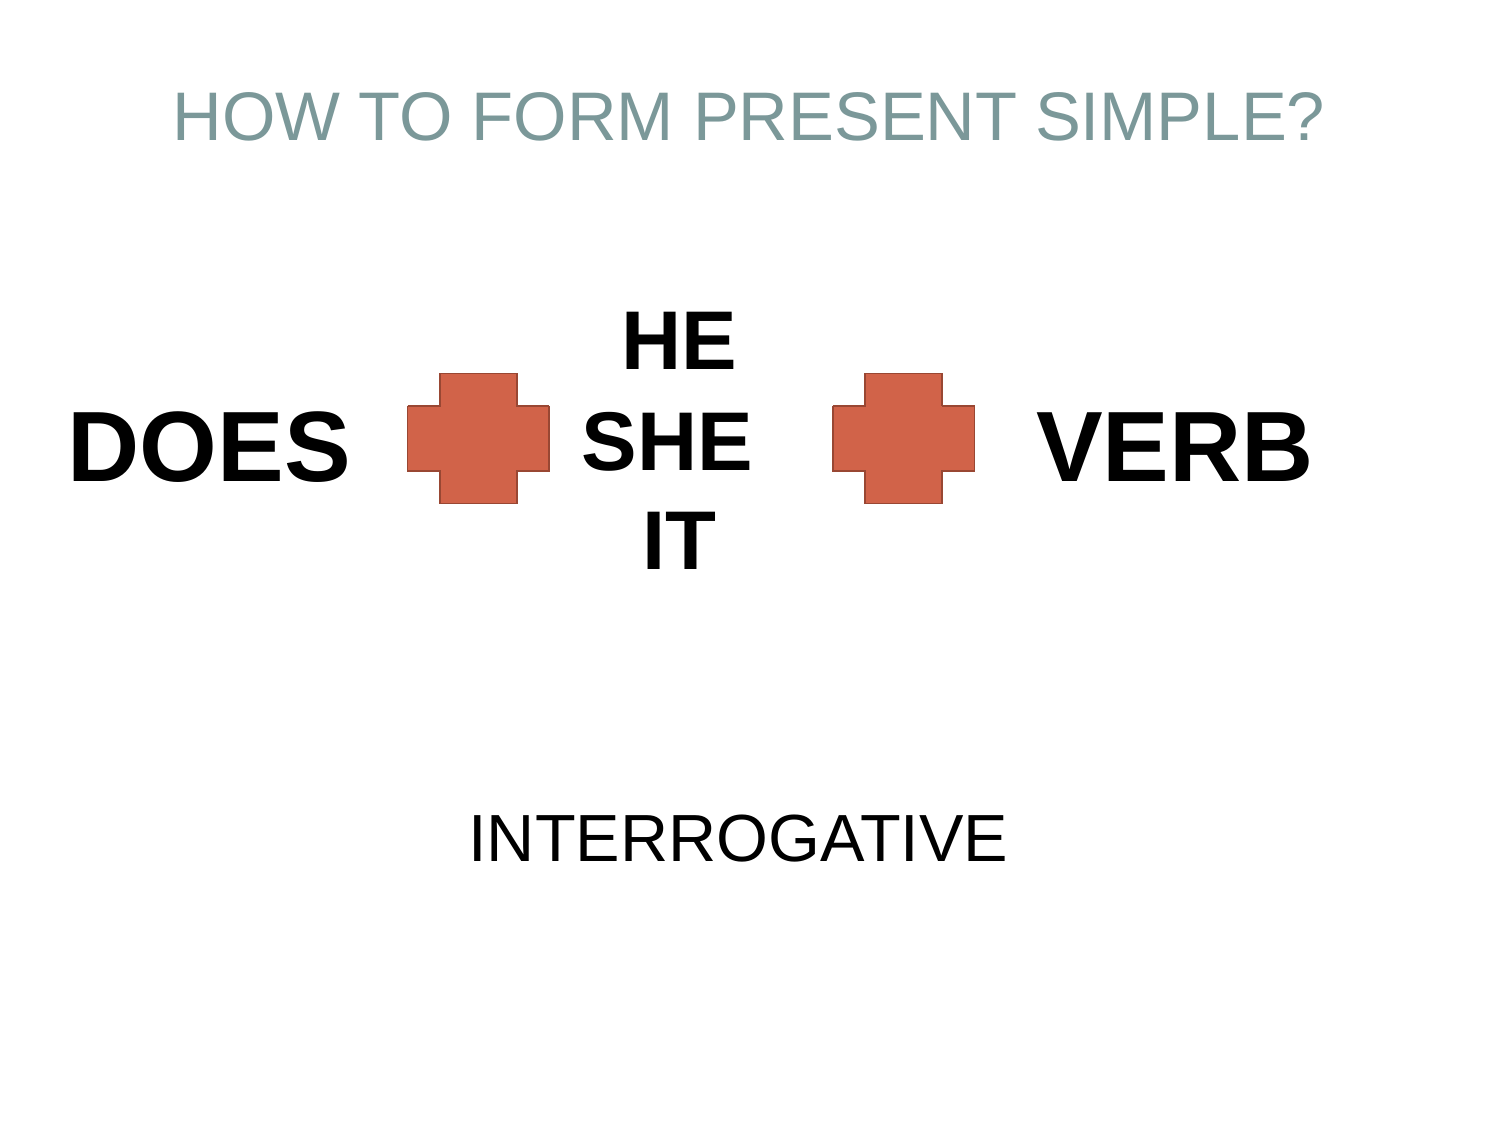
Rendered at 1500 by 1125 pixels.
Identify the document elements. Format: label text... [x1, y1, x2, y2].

text_box [407, 373, 550, 504]
text_box DOES [53, 373, 560, 509]
text_box VERB [1021, 373, 1447, 509]
title HOW TO FORM PRESENT SIMPLE? [49, 37, 1450, 162]
text_box HE SHE IT [560, 278, 798, 595]
list INTERROGATIVE [41, 786, 1437, 883]
text_box [832, 373, 975, 504]
